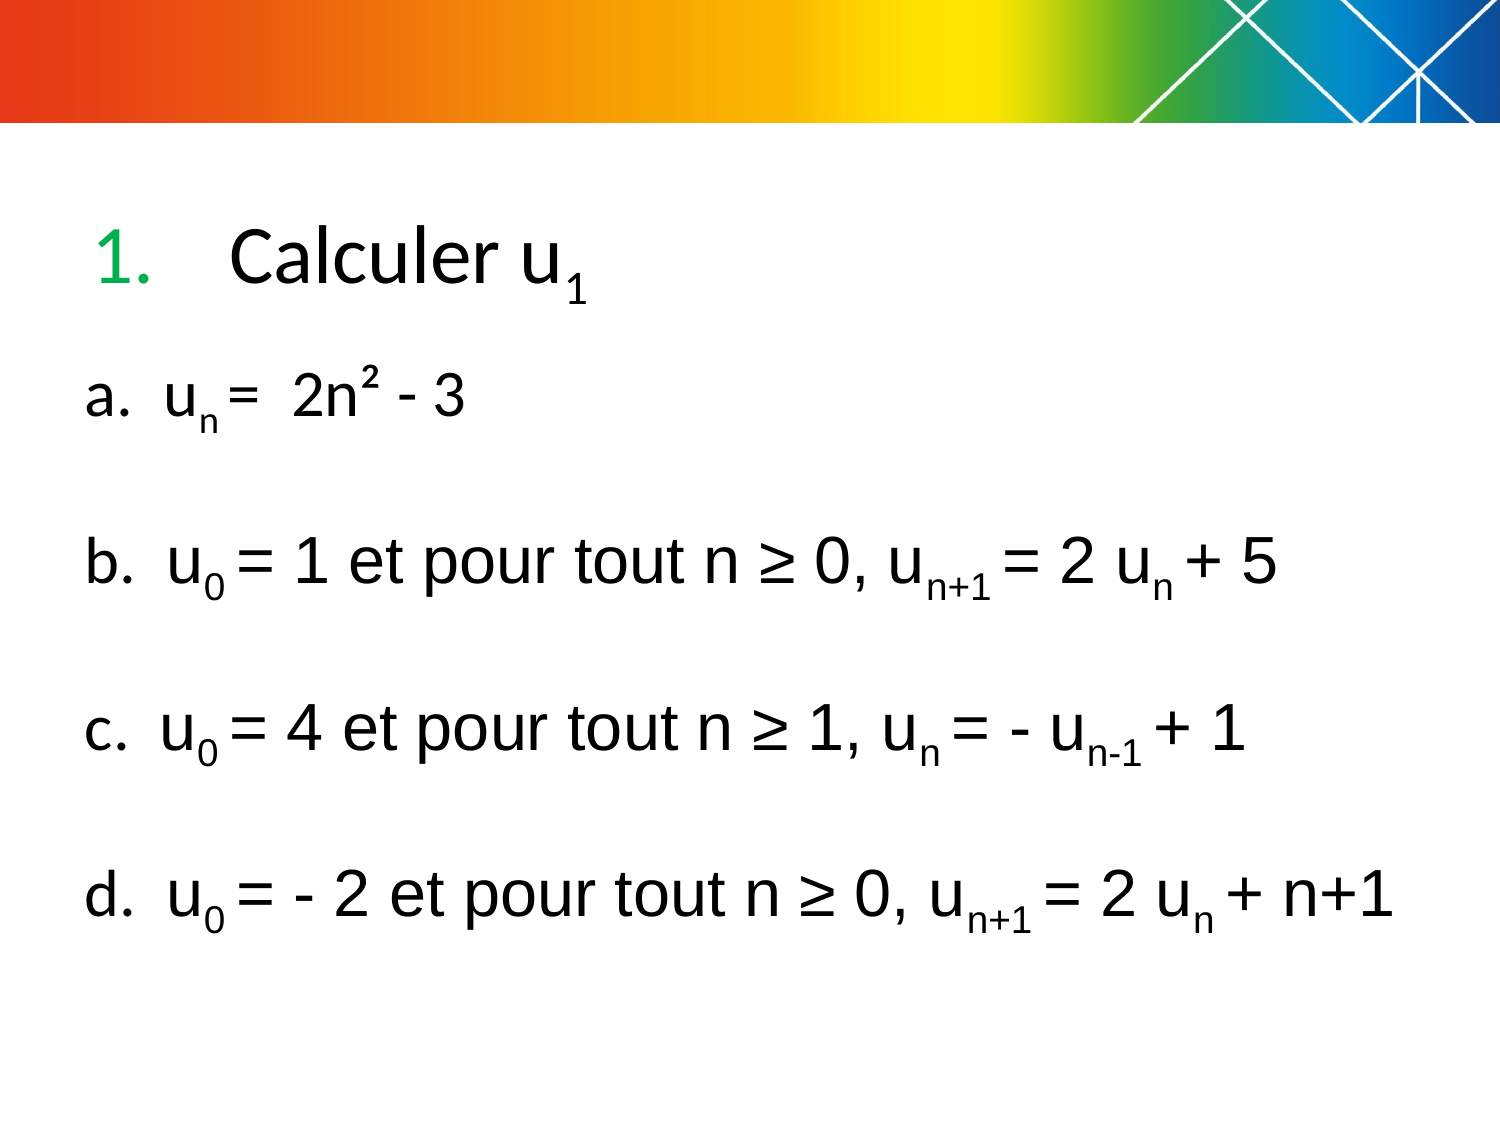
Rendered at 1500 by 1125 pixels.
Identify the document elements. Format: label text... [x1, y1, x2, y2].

picture [1340, 0, 1500, 123]
picture [0, 0, 1359, 123]
text_box a. un = 2n² - 3 b. u0 = 1 et pour tout n ≥ 0, un+1 = 2 un + 5 c. u0 = 4 et pour tout n ≥ 1, un = - un-1 + 1 d. u0 = - 2 et pour tout n ≥ 0, un+1 = 2 un + n+1 [70, 342, 1465, 1029]
title Calculer u1 [76, 163, 1500, 351]
